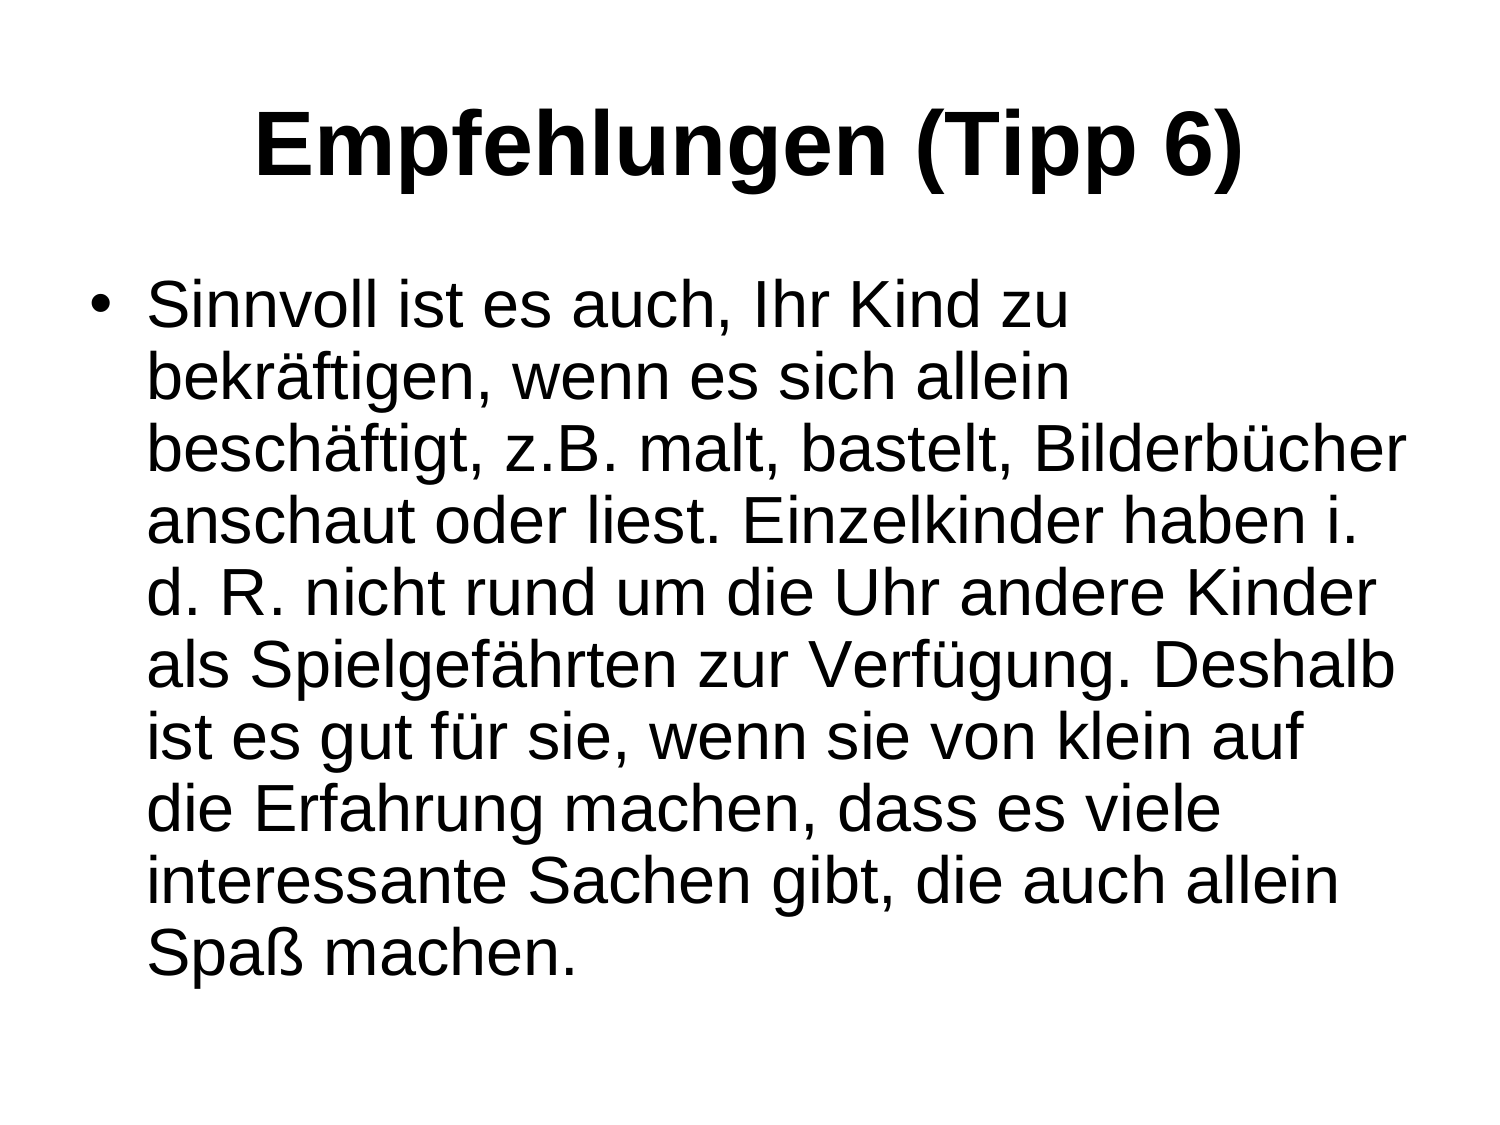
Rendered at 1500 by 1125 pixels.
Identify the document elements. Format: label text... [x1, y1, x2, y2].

list Sinnvoll ist es auch, Ihr Kind zu bekräftigen, wenn es sich allein beschäftigt, z.B. malt, bastelt, Bilderbücher anschaut oder liest. Einzelkinder haben i. d. R. nicht rund um die Uhr andere Kinder als Spielgefährten zur Verfügung. Deshalb ist es gut für sie, wenn sie von klein auf die Erfahrung machen, dass es viele interessante Sachen gibt, die auch allein Spaß machen. [75, 262, 1426, 1005]
title Empfehlungen (Tipp 6) [75, 45, 1426, 233]
